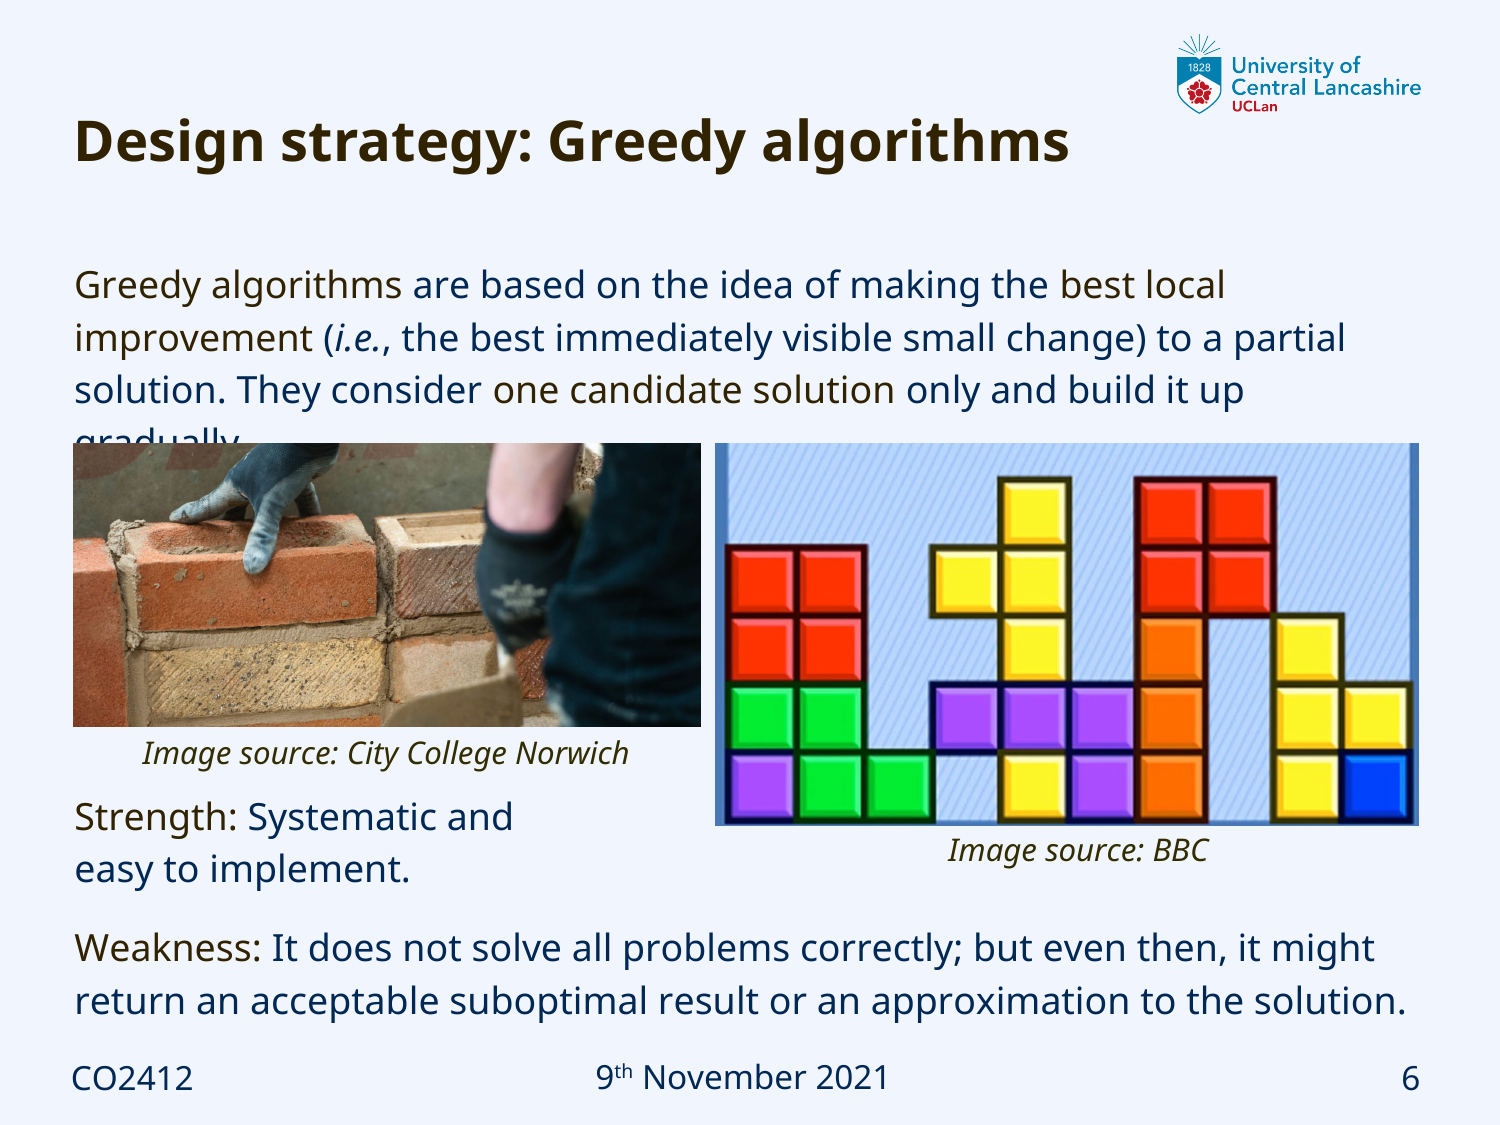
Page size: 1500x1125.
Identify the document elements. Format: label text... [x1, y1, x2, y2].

picture [1177, 34, 1421, 93]
picture [73, 443, 701, 727]
text_box Greedy algorithms are based on the idea of making the best local improvement (i.e., the best immediately visible small change) to a partial solution. They consider one candidate solution only and build it up gradually. [59, 246, 1435, 547]
title Design strategy: Greedy algorithms [58, 93, 1475, 186]
text_box Strength: Systematic and easy to implement. Weakness: It does not solve all problems correctly; but even then, it might return an acceptable suboptimal result or an approximation to the solution. [59, 777, 1435, 1038]
picture [715, 443, 1419, 777]
text_box Image source: City College Norwich [95, 725, 679, 777]
